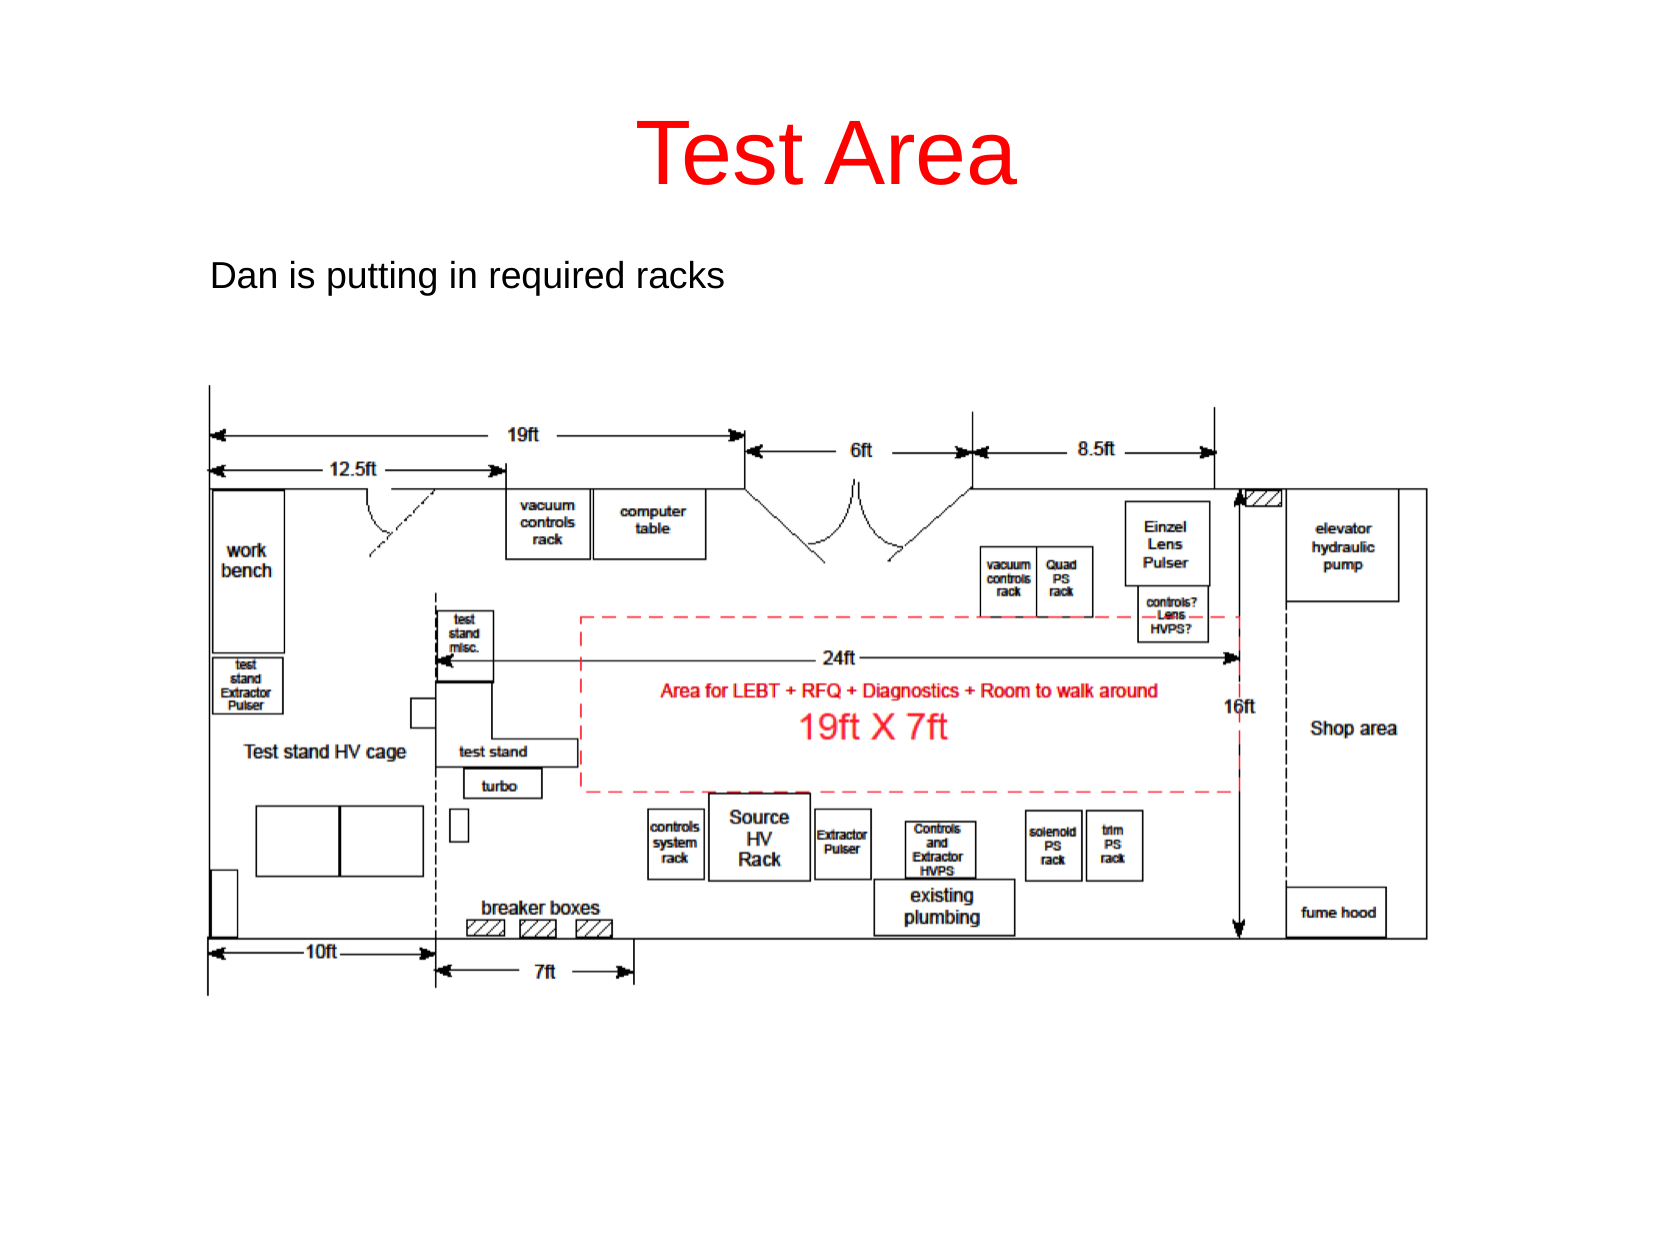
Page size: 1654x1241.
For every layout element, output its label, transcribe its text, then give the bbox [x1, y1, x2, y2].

picture [195, 262, 1435, 1222]
title Test Area [82, 49, 1571, 257]
text_box Dan is putting in required racks [195, 247, 773, 305]
